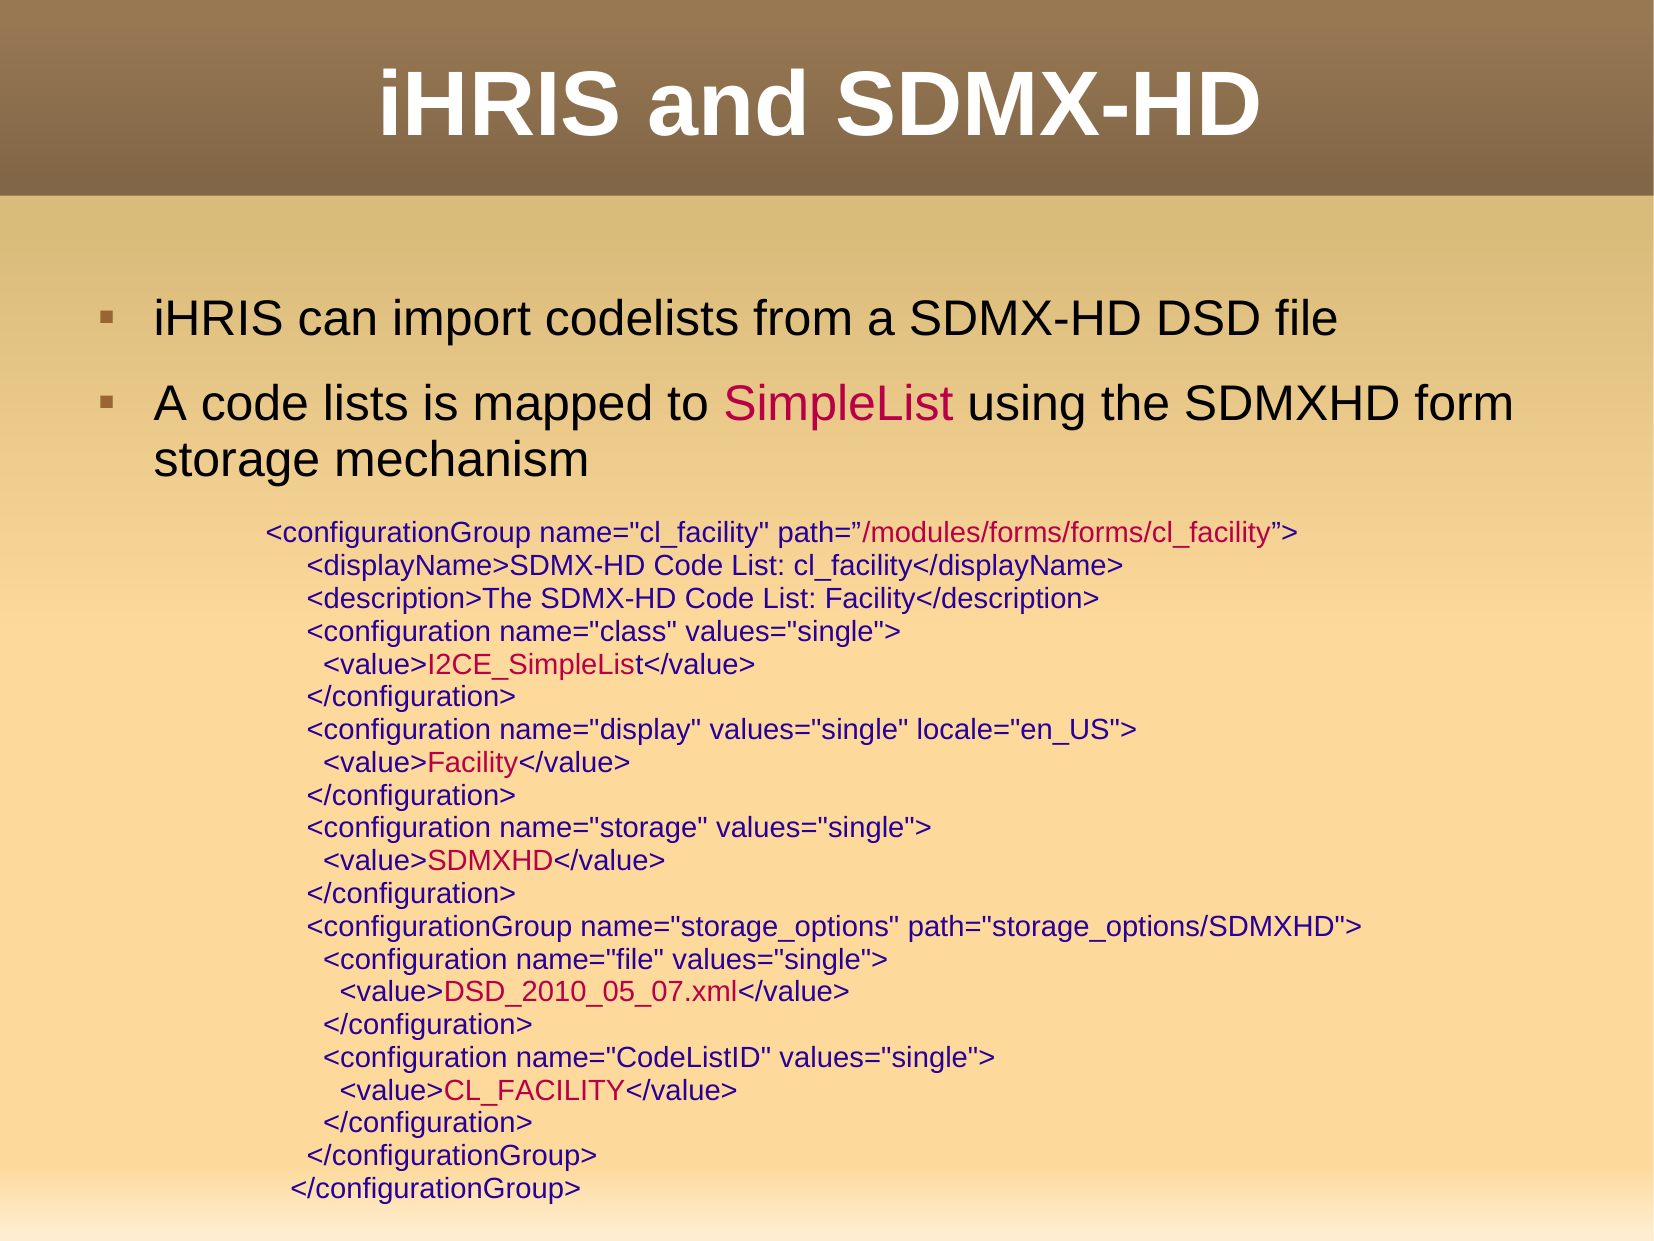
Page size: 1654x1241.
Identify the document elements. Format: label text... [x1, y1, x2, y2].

title iHRIS and SDMX-HD [76, 0, 1565, 208]
picture [0, 0, 1654, 1241]
list iHRIS can import codelists from a SDMX-HD DSD file A code lists is mapped to SimpleList using the SDMXHD form storage mechanism <configurationGroup name="cl_facility" path=”/modules/forms/forms/cl_facility”> <displayName>SDMX-HD Code List: cl_facility</displayName> <description>The SDMX-HD Code List: Facility</description> <configuration name="class" values="single"> <value>I2CE_SimpleList</value> </configuration> <configuration name="display" values="single" locale="en_US"> <value>Facility</value> </configuration> <configuration name="storage" values="single"> <value>SDMXHD</value> </configuration> <configurationGroup name="storage_options" path="storage_options/SDMXHD"> <configuration name="file" values="single"> <value>DSD_2010_05_07.xml</value> </configuration> <configuration name="CodeListID" values="single"> <value>CL_FACILITY</value> </configuration> </configurationGroup> </configurationGroup> [82, 290, 1571, 1241]
